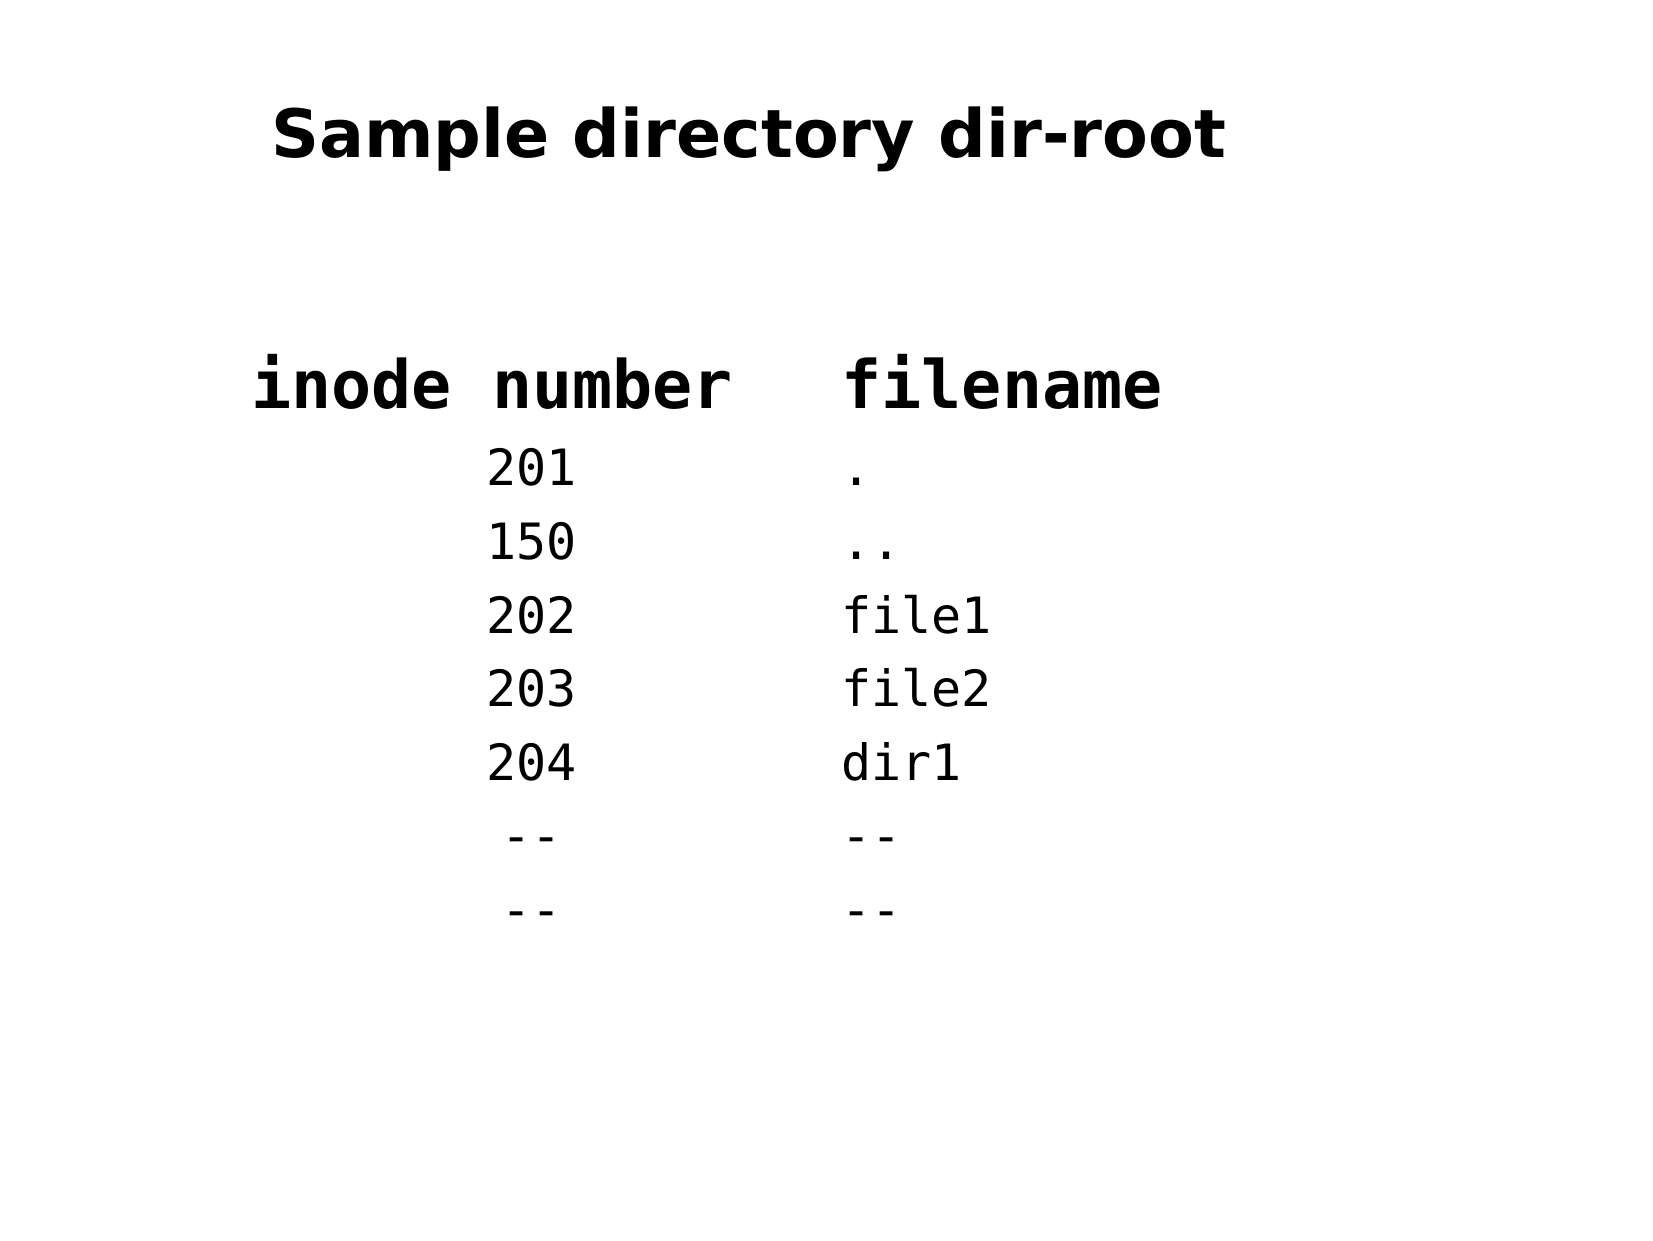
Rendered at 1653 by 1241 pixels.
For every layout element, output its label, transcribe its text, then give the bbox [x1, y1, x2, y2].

table_cell 202 [237, 580, 827, 652]
text_box Sample directory dir-root [256, 88, 1291, 182]
table_cell file2 [828, 653, 1417, 726]
table_cell -- [828, 874, 1417, 947]
table_header filename [828, 339, 1417, 432]
table_cell dir1 [828, 727, 1417, 800]
table_cell -- [237, 874, 827, 947]
table_cell file1 [828, 580, 1417, 652]
table_cell 204 [237, 727, 827, 800]
table_cell 203 [237, 653, 827, 726]
table_cell -- [237, 801, 827, 873]
table_cell .. [828, 506, 1417, 579]
table_cell -- [828, 801, 1417, 873]
table_cell 150 [237, 506, 827, 579]
table_cell 201 [237, 433, 827, 505]
table_header inode number [237, 339, 827, 432]
table_cell . [828, 433, 1417, 505]
